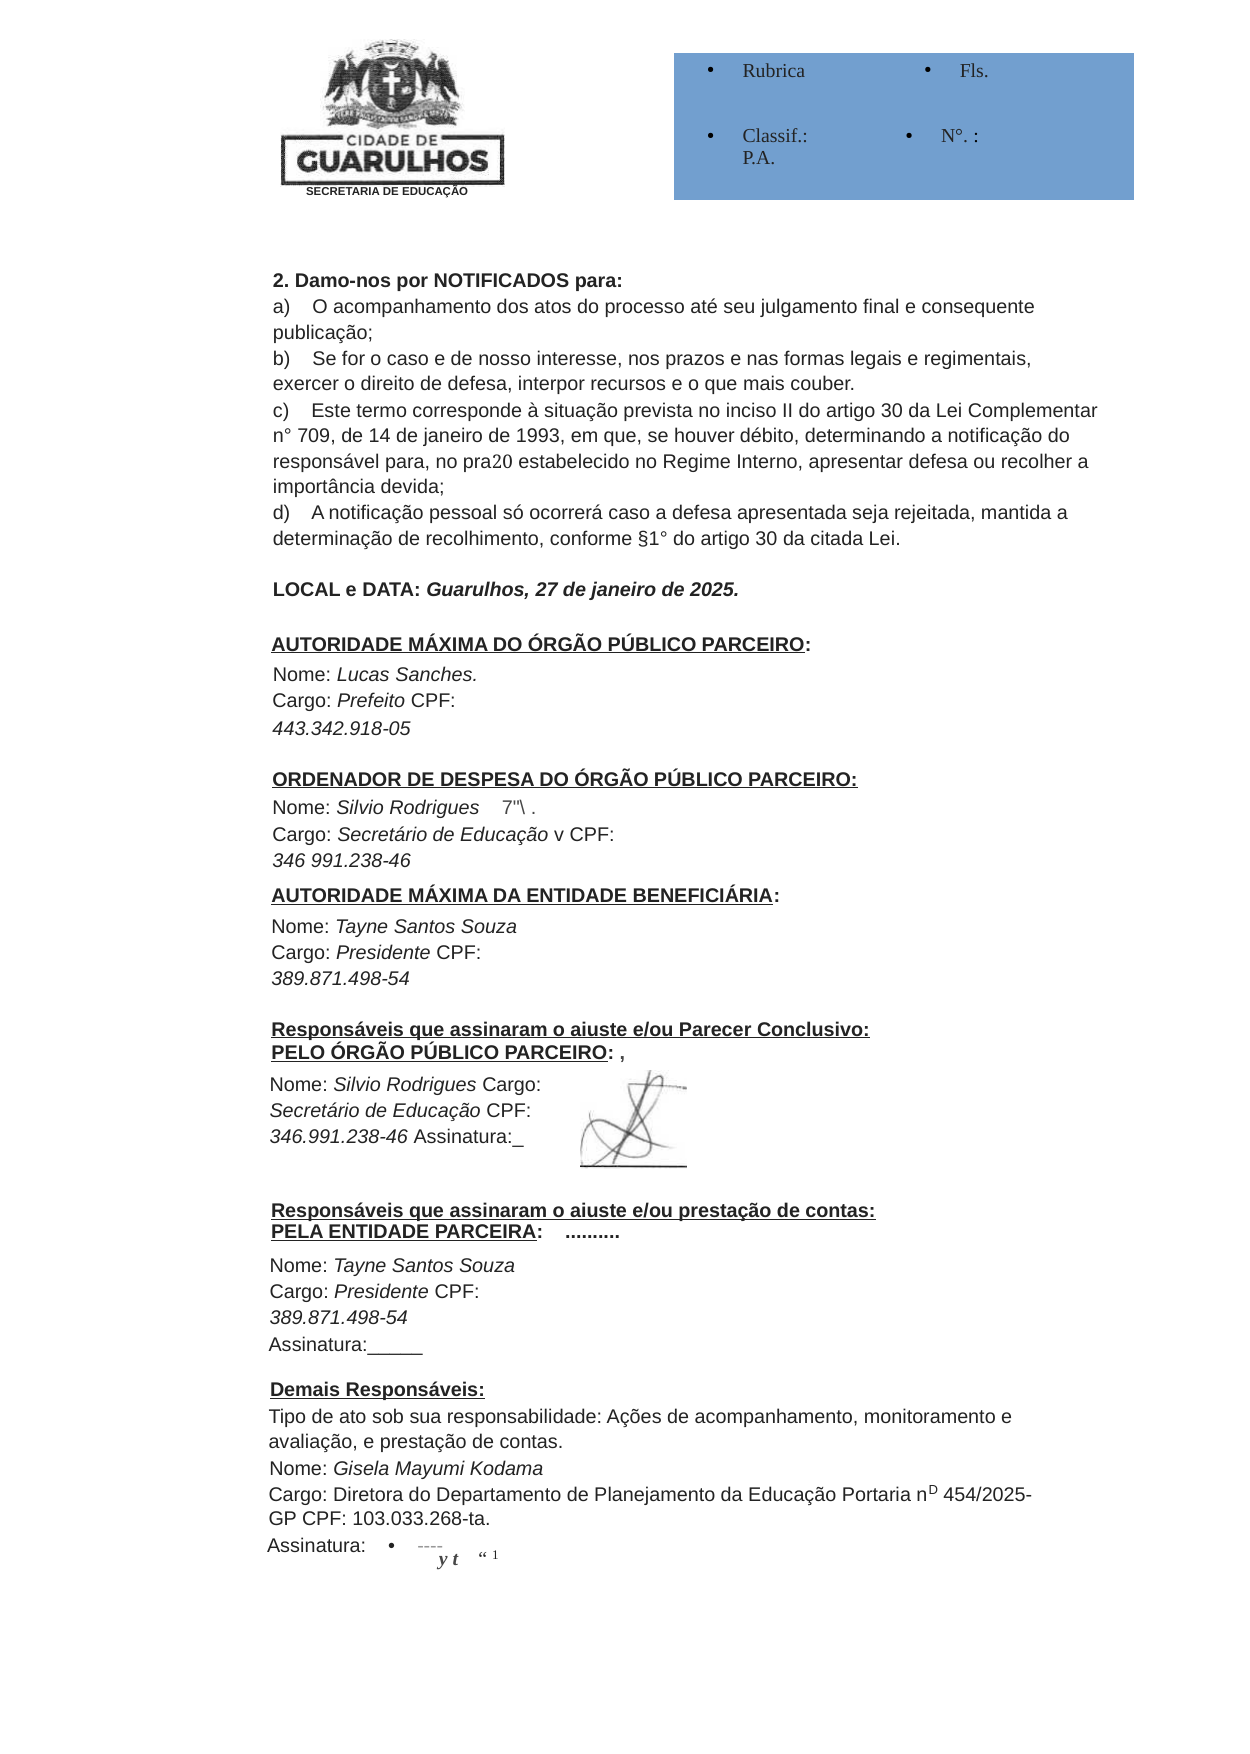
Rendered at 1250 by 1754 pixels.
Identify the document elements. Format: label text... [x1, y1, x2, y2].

text_box PELA ENTIDADE PARCEIRA: .......... [271, 1216, 910, 1239]
text_box Responsáveis que assinaram o aiuste e/ou prestação de contas: [271, 1195, 909, 1214]
text_box LOCAL e DATA: Guarulhos, 27 de janeiro de 2025. [273, 577, 769, 597]
table_header Fls. [843, 53, 1134, 118]
text_box 2. Damo-nos por NOTIFICADOS para: [273, 266, 675, 285]
text_box Responsáveis que assinaram o aiuste e/ou Parecer Conclusivo: [271, 1014, 902, 1032]
text_box Assinatura:_____ [268, 1329, 970, 1350]
text_box y t “ 1 [439, 1546, 832, 1553]
text_box Nome: Gisela Mayumi Kodama [269, 1454, 543, 1473]
picture [580, 1071, 687, 1169]
text_box c) Este termo corresponde à situação prevista no inciso II do artigo 30 da Lei Complementar n° 709, de 14 de janeiro de 1993, em que, se houver débito, determinando a notificação do responsável para, no pra20 estabelecido no Regime Interno, apresentar defesa ou recolher a importância devida; [273, 395, 1101, 490]
text_box Nome: Silvio Rodrigues 7"\ . [272, 793, 672, 813]
text_box Nome: Tayne Santos Souza Cargo: Presidente CPF: 389.871.498-54 [270, 1250, 527, 1320]
text_box Demais Responsáveis: [270, 1376, 483, 1393]
text_box Cargo: Diretora do Departamento de Planejamento da Educação Portaria nD 454/2025-GP CPF: 103.033.268-ta. [268, 1480, 1060, 1524]
text_box Nome: Tayne Santos Souza Cargo: Presidente CPF: 389.871.498-54 [271, 911, 528, 979]
table_header Rubrica [674, 53, 843, 118]
text_box PELO ÓRGÃO PÚBLICO PARCEIRO: , [271, 1038, 653, 1065]
table_cell N°. : [843, 118, 1134, 200]
text_box Tipo de ato sob sua responsabilidade: Ações de acompanhamento, monitoramento e avaliação, e prestação de contas. [269, 1403, 1017, 1447]
text_box ORDENADOR DE DESPESA DO ÓRGÃO PÚBLICO PARCEIRO: [272, 765, 892, 784]
text_box Cargo: Secretário de Educação v CPF: 346 991.238-46 [272, 820, 624, 860]
picture [280, 39, 506, 187]
text_box d) A notificação pessoal só ocorrerá caso a defesa apresentada seja rejeitada, mantida a determinação de recolhimento, conforme §1° do artigo 30 da citada Lei. [273, 498, 1101, 543]
text_box Nome: Lucas Sanches. [273, 659, 486, 674]
text_box SECRETARIA DE EDUCAÇÃO [306, 184, 480, 203]
text_box b) Se for o caso e de nosso interesse, nos prazos e nas formas legais e regimentais, exercer o direito de defesa, interpor recursos e o que mais couber. [273, 344, 1099, 388]
table_cell Classif.: P.A. [674, 118, 843, 200]
text_box AUTORIDADE MÁXIMA DO ÓRGÃO PÚBLICO PARCEIRO: [271, 628, 844, 646]
text_box AUTORIDADE MÁXIMA DA ENTIDADE BENEFICIÁRIA: [271, 881, 808, 900]
text_box Cargo: Prefeito CPF: 443.342.918-05 [272, 685, 471, 729]
text_box Assinatura: • ---- [267, 1531, 640, 1547]
text_box a) O acompanhamento dos atos do processo até seu julgamento final e consequente publicação; [273, 292, 1101, 337]
text_box Nome: Silvio Rodrigues Cargo: Secretário de Educação CPF: 346.991.238-46 Assinatura:_ [270, 1069, 550, 1167]
